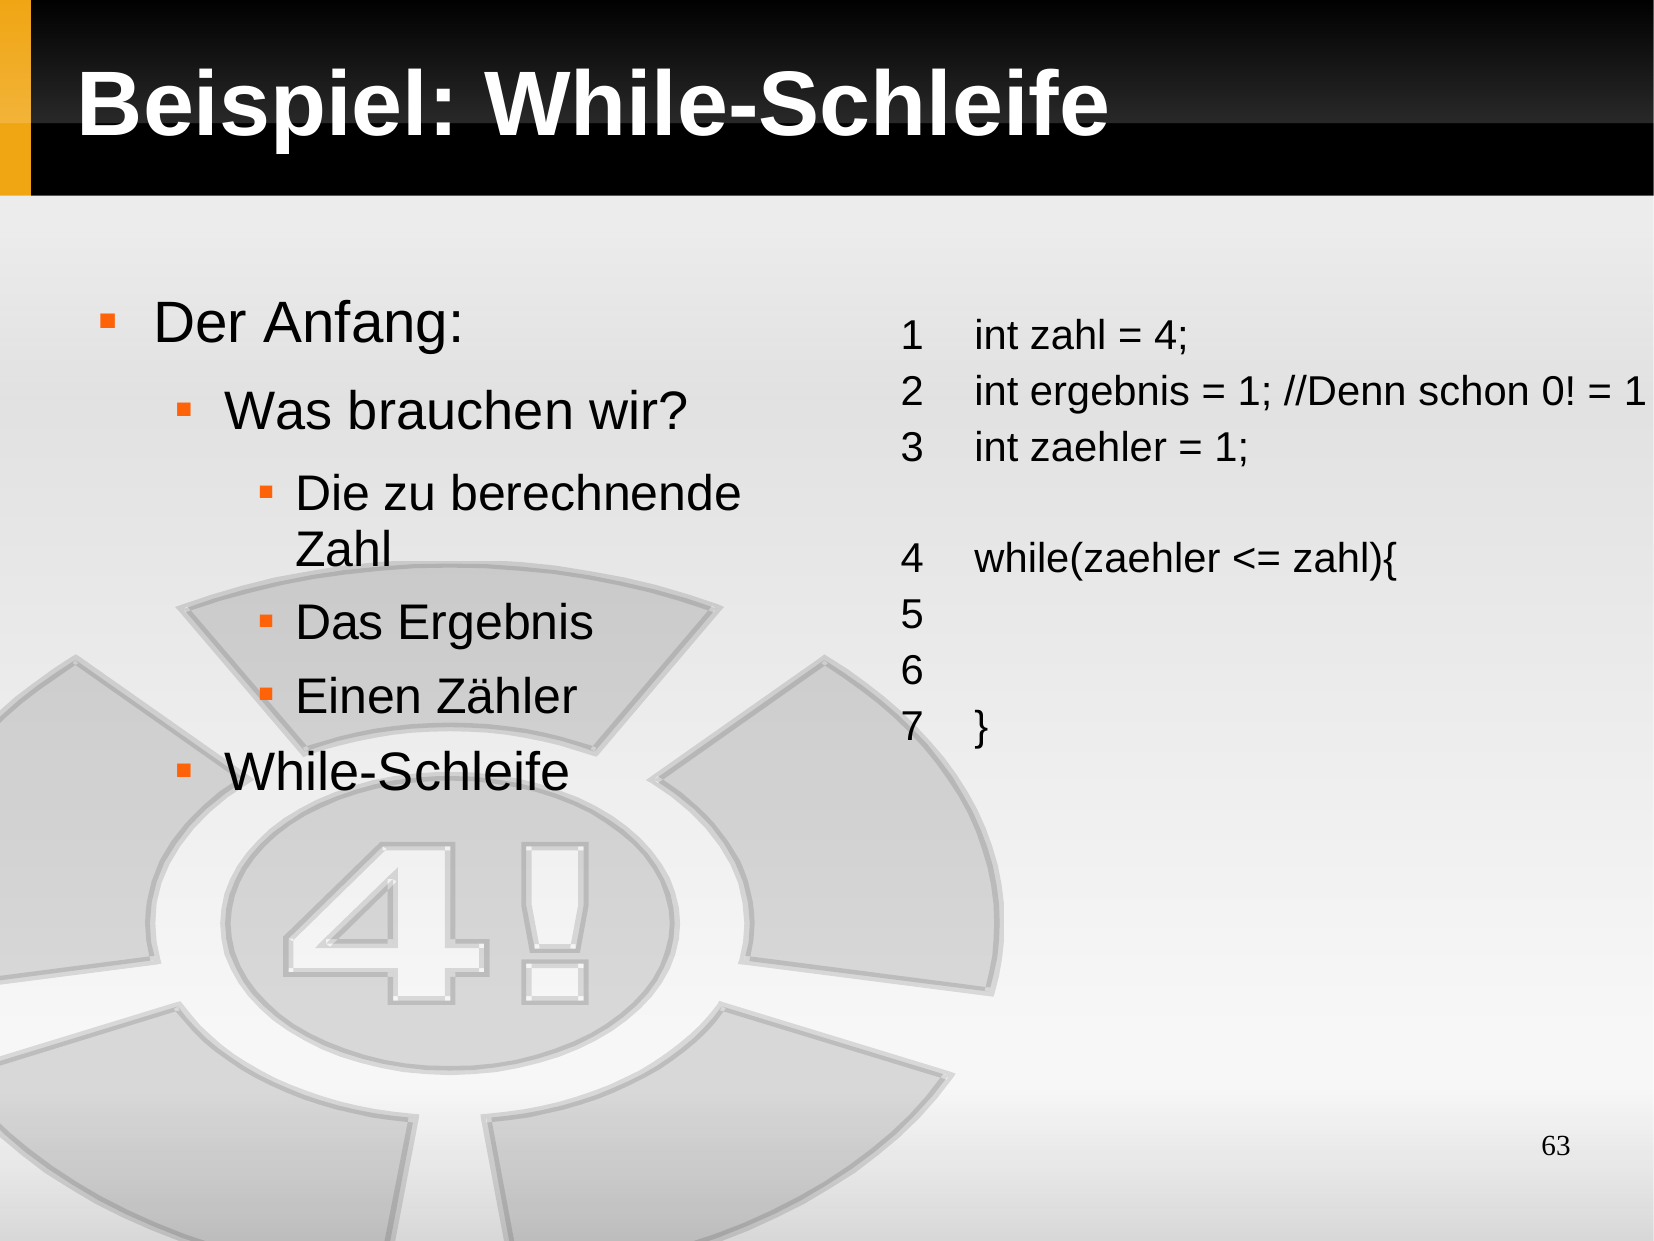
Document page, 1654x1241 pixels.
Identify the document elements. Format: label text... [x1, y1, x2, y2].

title Beispiel: While-Schleife [76, 0, 1565, 208]
list [845, 290, 1572, 1094]
list Der Anfang: Was brauchen wir? Die zu berechnende Zahl Das Ergebnis Einen Zähler While-Schleife [82, 290, 809, 802]
picture [0, 0, 1654, 1241]
text_box 1 int zahl = 4; 2 int ergebnis = 1; //Denn schon 0! = 1 3 int zaehler = 1; 4 while(zaehler <= zahl){ 5 6 7 } [885, 295, 1654, 803]
